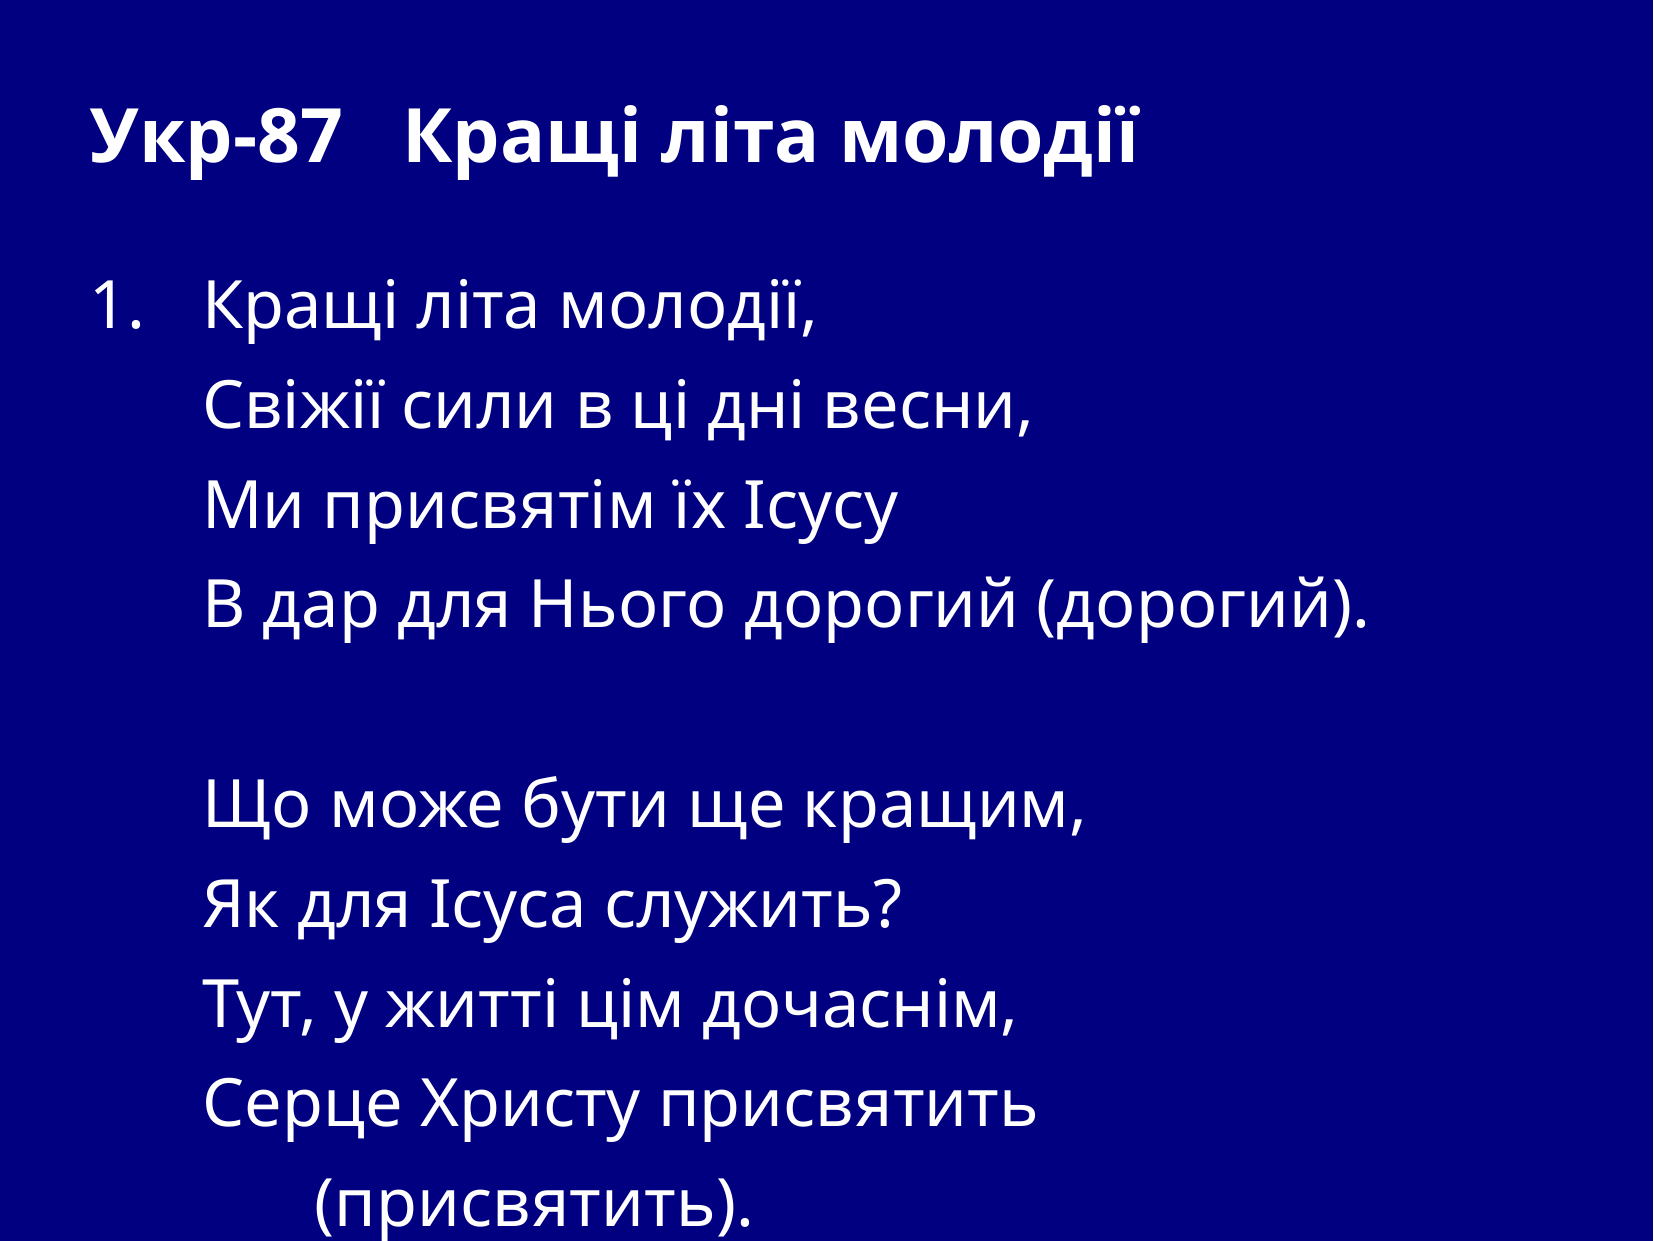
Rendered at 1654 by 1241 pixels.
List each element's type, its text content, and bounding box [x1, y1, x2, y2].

text_box 1. Кращі літа молодії, Свіжії сили в ці дні весни, Ми присвятім їх Ісусу В дар для Нього дорогий (дорогий). Що може бути ще кращим, Як для Ісуса служить? Тут, у житті цім дочаснім, Серце Христу присвятить (присвятить). [75, 188, 1576, 1163]
text_box Укр-87 Кращі літа молодії [75, 75, 1576, 188]
